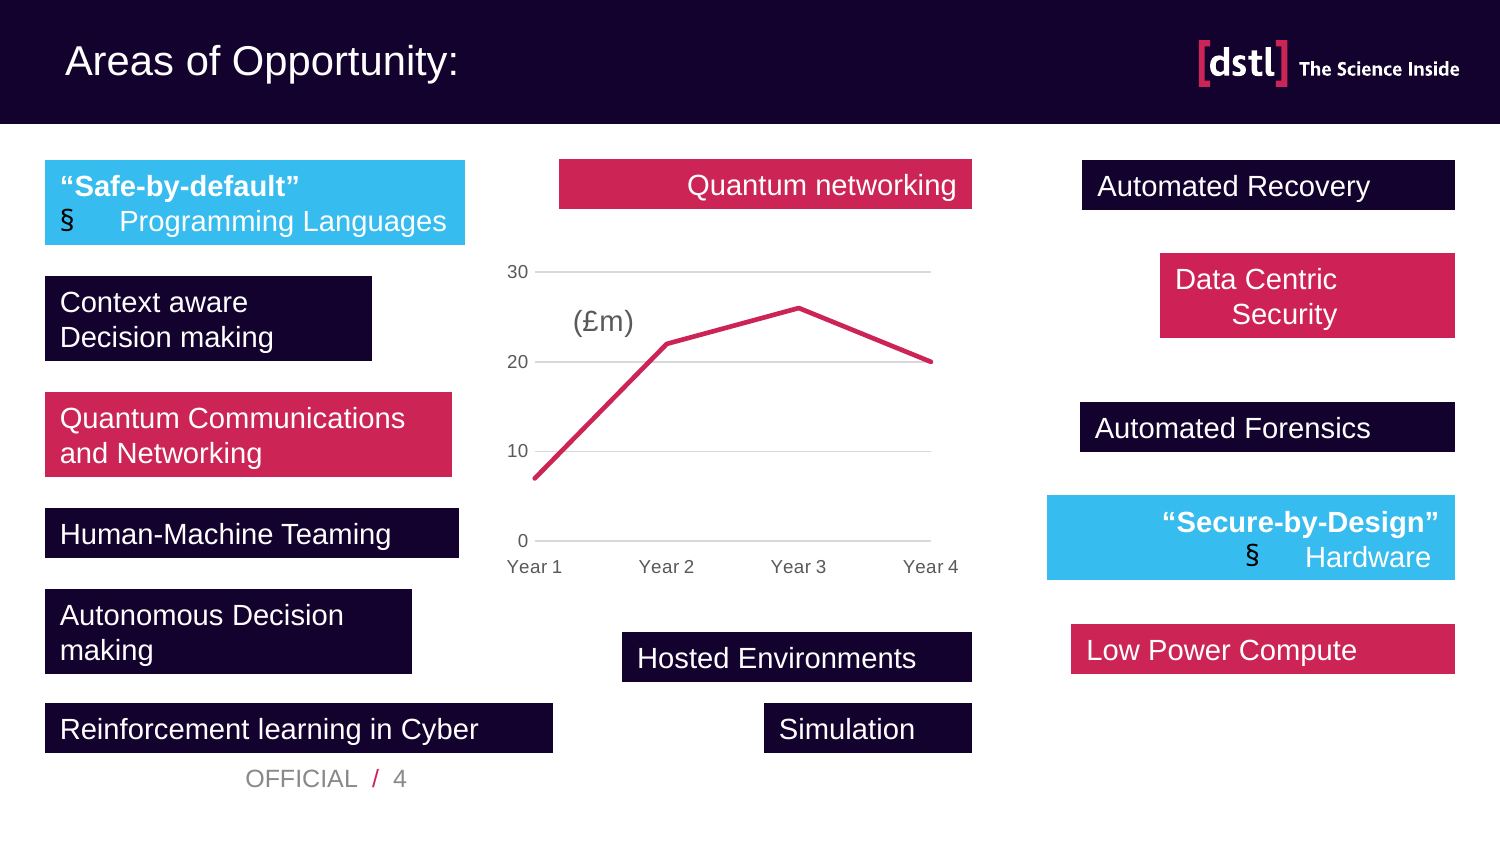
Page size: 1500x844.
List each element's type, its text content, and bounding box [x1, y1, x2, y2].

title Areas of Opportunity: [5, 8, 1129, 115]
text_box Reinforcement learning in Cyber [45, 703, 553, 753]
text_box Data Centric Security [1160, 253, 1455, 338]
text_box Human-Machine Teaming [45, 508, 459, 558]
text_box Automated Recovery [1082, 160, 1455, 210]
text_box Simulation [764, 703, 972, 753]
text_box Autonomous Decision making [45, 589, 412, 674]
text_box Low Power Compute [1071, 624, 1455, 674]
text_box “Safe-by-default” Programming Languages [45, 160, 465, 245]
text_box Quantum Communications and Networking [45, 392, 452, 477]
text_box “Secure-by-Design” Hardware [1047, 495, 1455, 580]
text_box Context aware Decision making [45, 276, 372, 361]
chart [496, 252, 983, 589]
text_box Automated Forensics [1080, 402, 1455, 452]
text_box Hosted Environments [622, 632, 972, 682]
text_box OFFICIAL / 4 [230, 754, 1458, 800]
text_box Quantum networking [559, 159, 972, 209]
